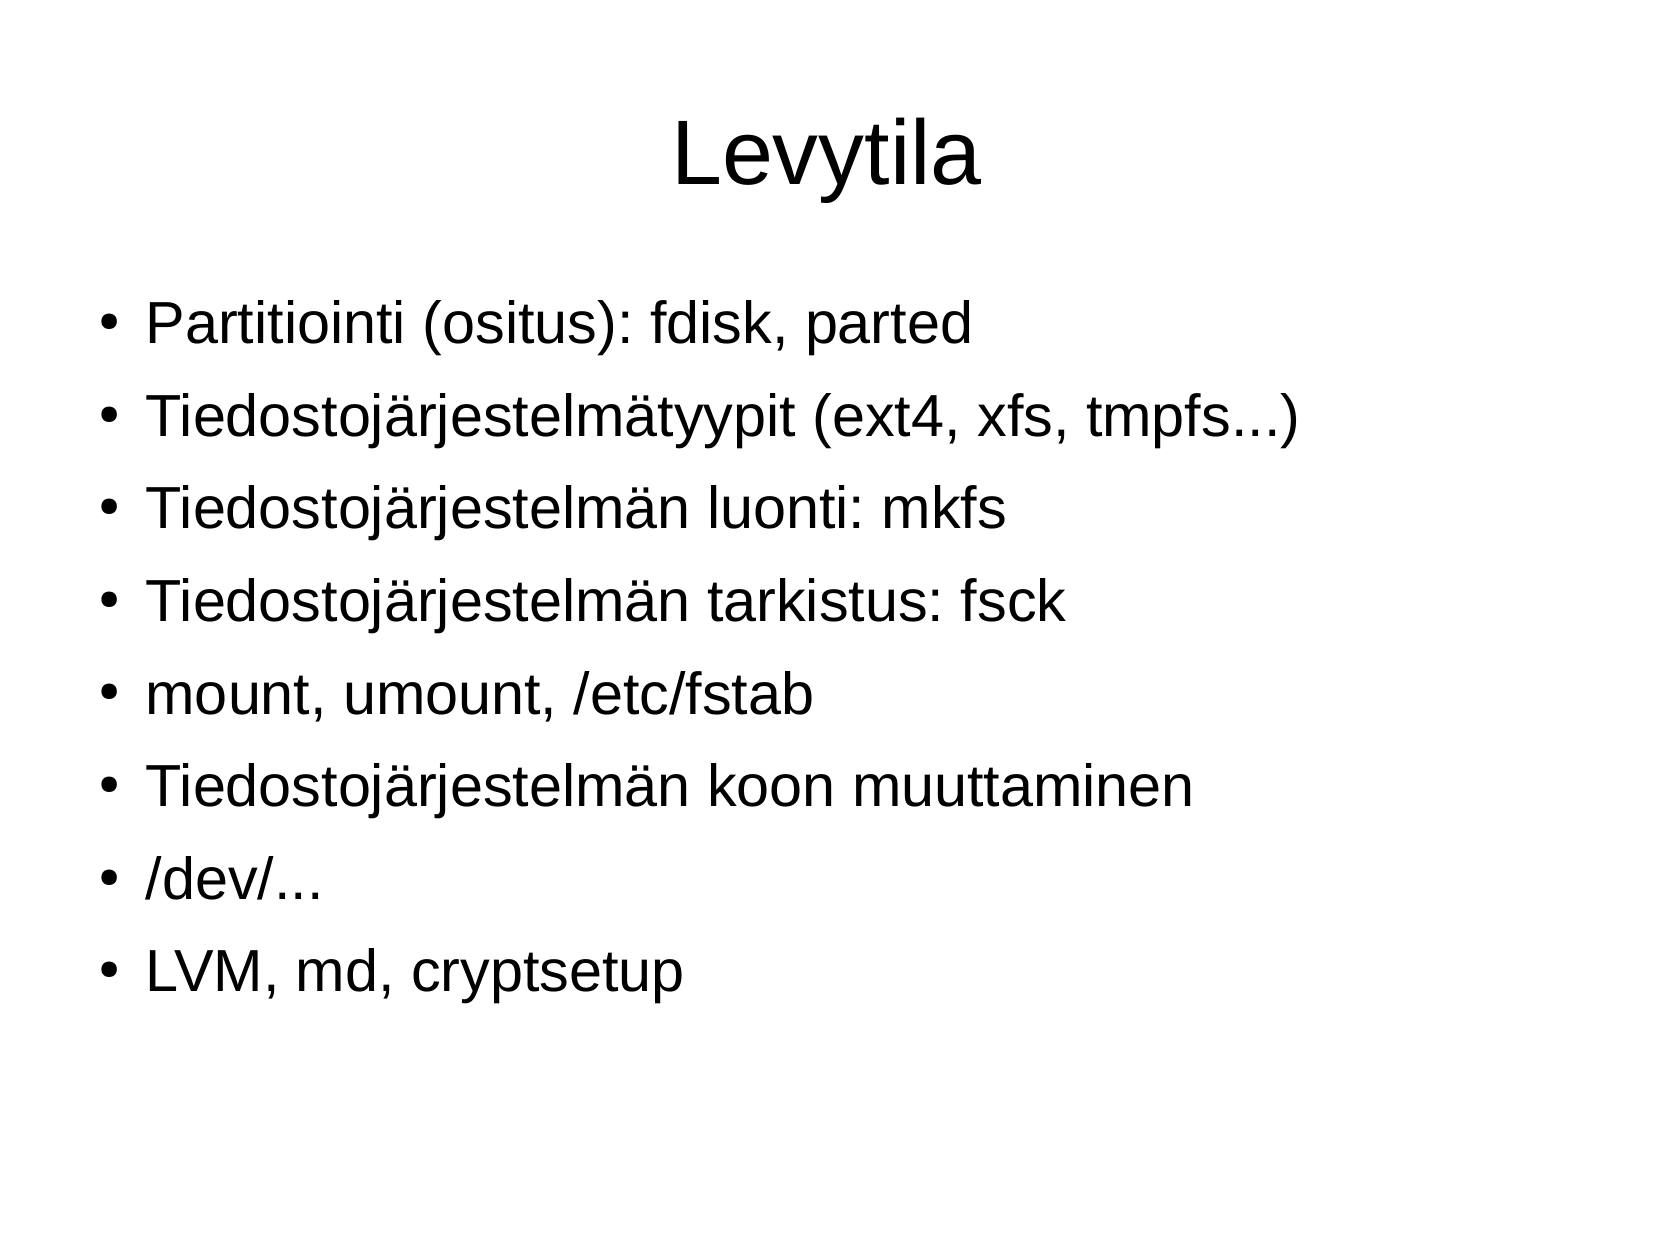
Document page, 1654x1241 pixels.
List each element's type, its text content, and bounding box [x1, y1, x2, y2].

title Levytila [82, 49, 1571, 257]
list Partitiointi (ositus): fdisk, parted Tiedostojärjestelmätyypit (ext4, xfs, tmpfs...) Tiedostojärjestelmän luonti: mkfs Tiedostojärjestelmän tarkistus: fsck mount, umount, /etc/fstab Tiedostojärjestelmän koon muuttaminen /dev/... LVM, md, cryptsetup [82, 290, 1571, 1010]
